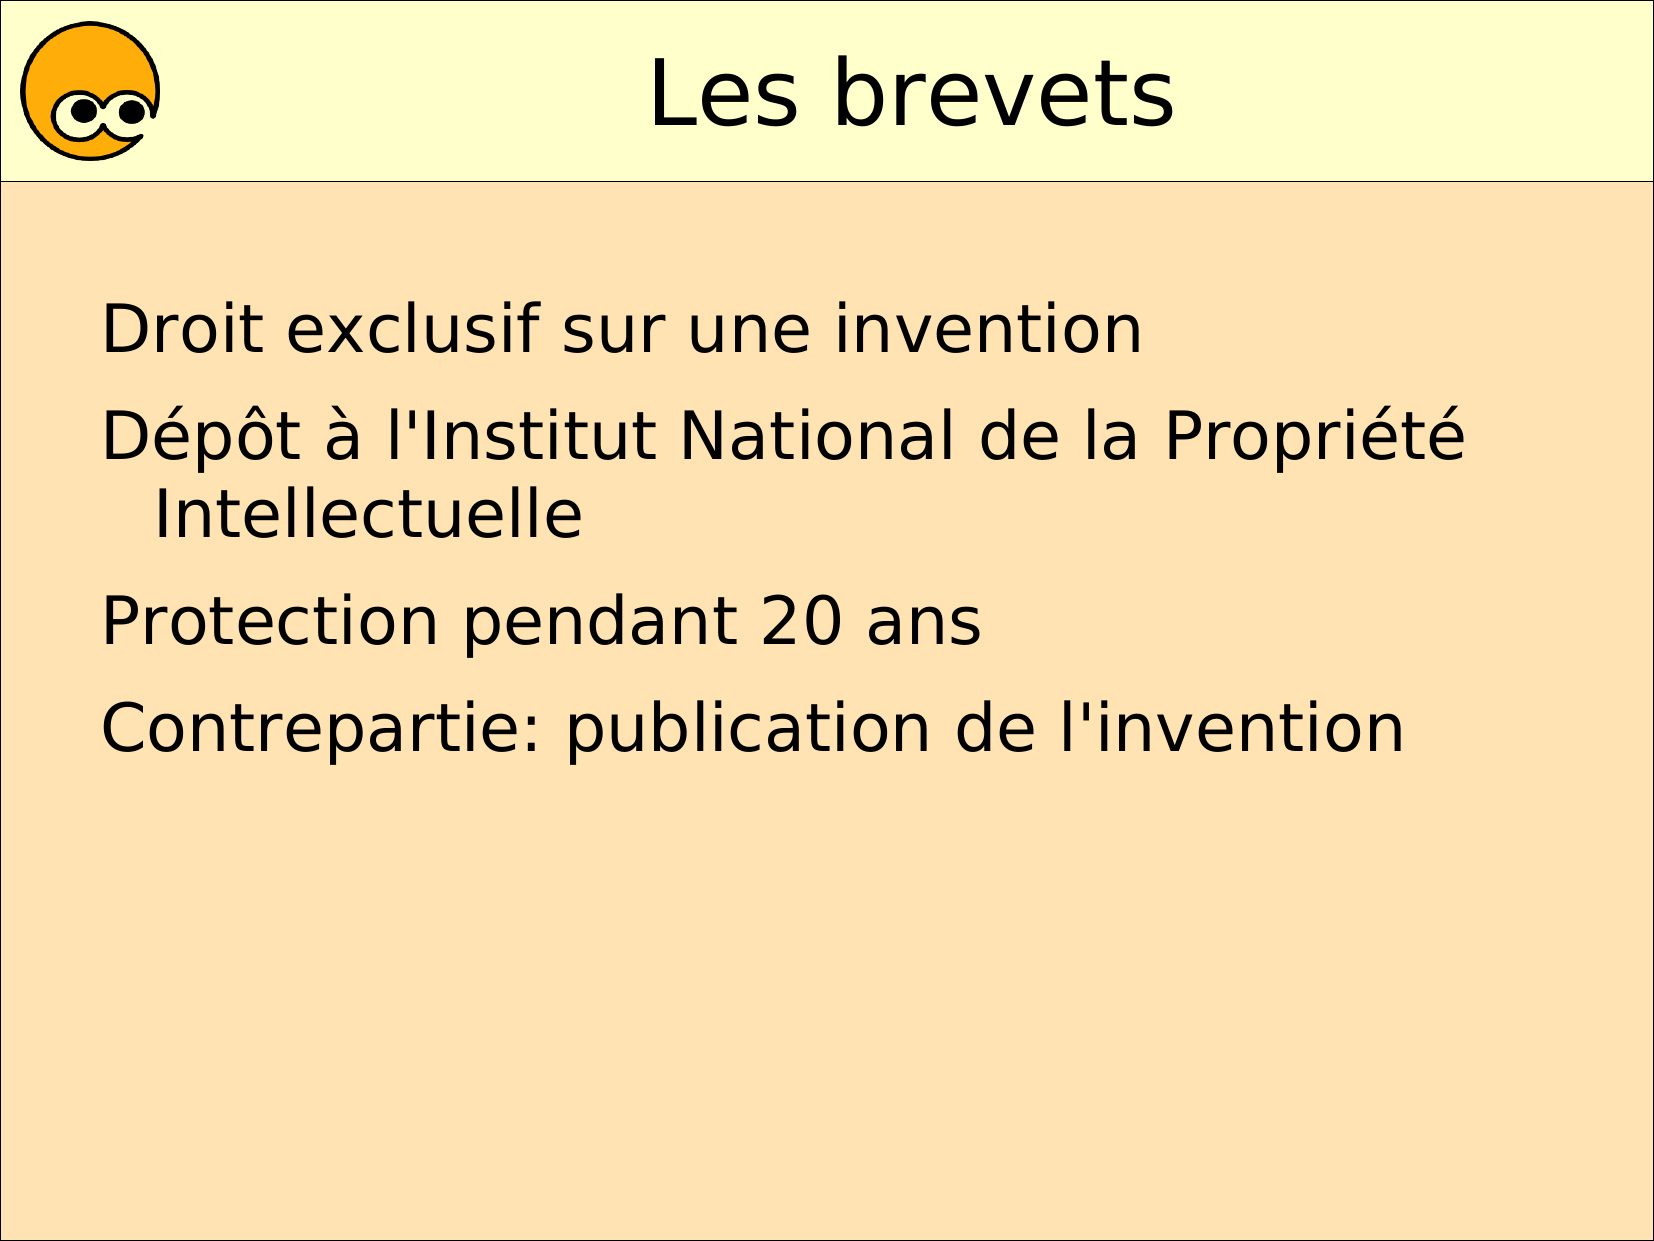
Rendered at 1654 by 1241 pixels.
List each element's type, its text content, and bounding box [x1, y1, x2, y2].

picture [20, 21, 160, 161]
list Droit exclusif sur une invention Dépôt à l'Institut National de la Propriété Intellectuelle Protection pendant 20 ans Contrepartie: publication de l'invention [82, 290, 1571, 1094]
title Les brevets [203, 39, 1620, 147]
